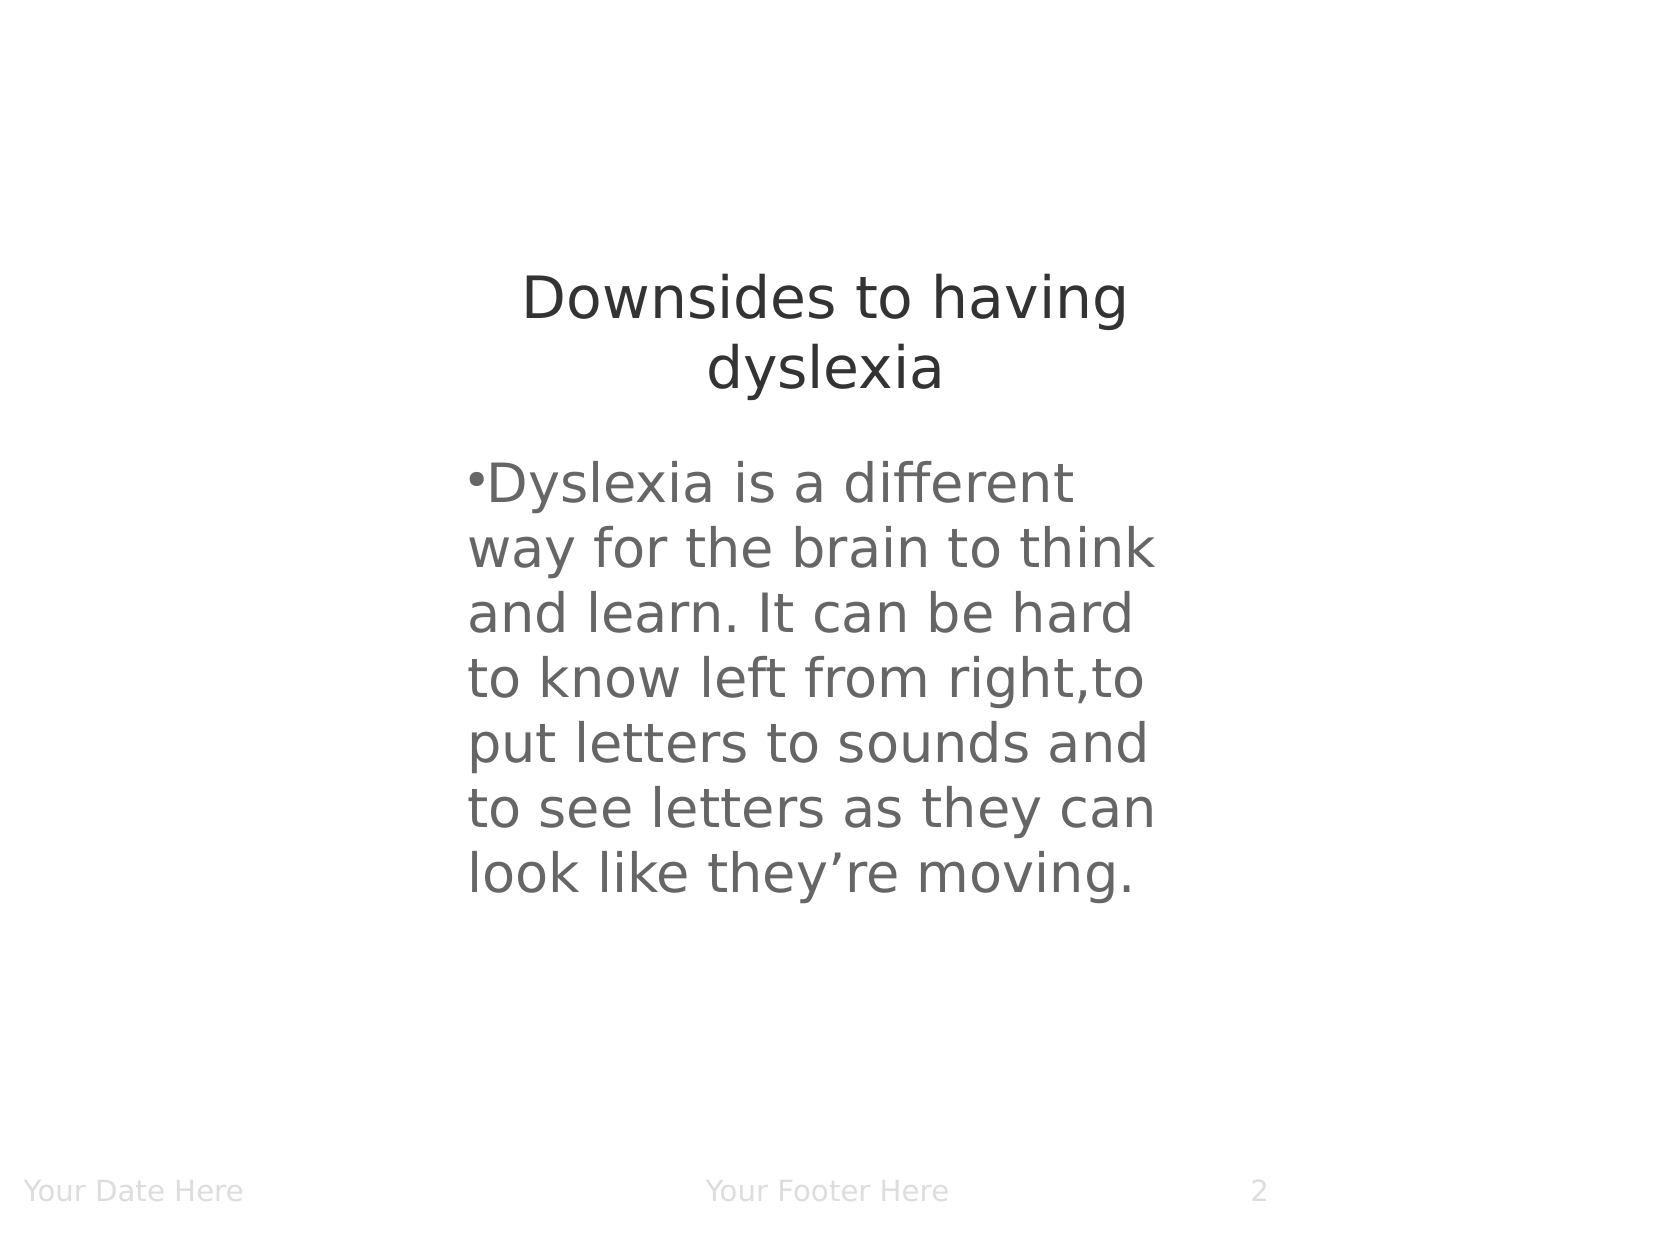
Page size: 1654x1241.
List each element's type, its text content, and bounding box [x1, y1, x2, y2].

text_box [1250, 1172, 1636, 1241]
list Dyslexia is a different way for the brain to think and learn. It can be hard to know left from right,to put letters to sounds and to see letters as they can look like they’re moving. [467, 447, 1191, 1005]
text_box Your Footer Here [565, 1172, 1090, 1241]
text_box Your Date Here [23, 1172, 409, 1241]
title Downsides to having dyslexia [467, 226, 1185, 434]
